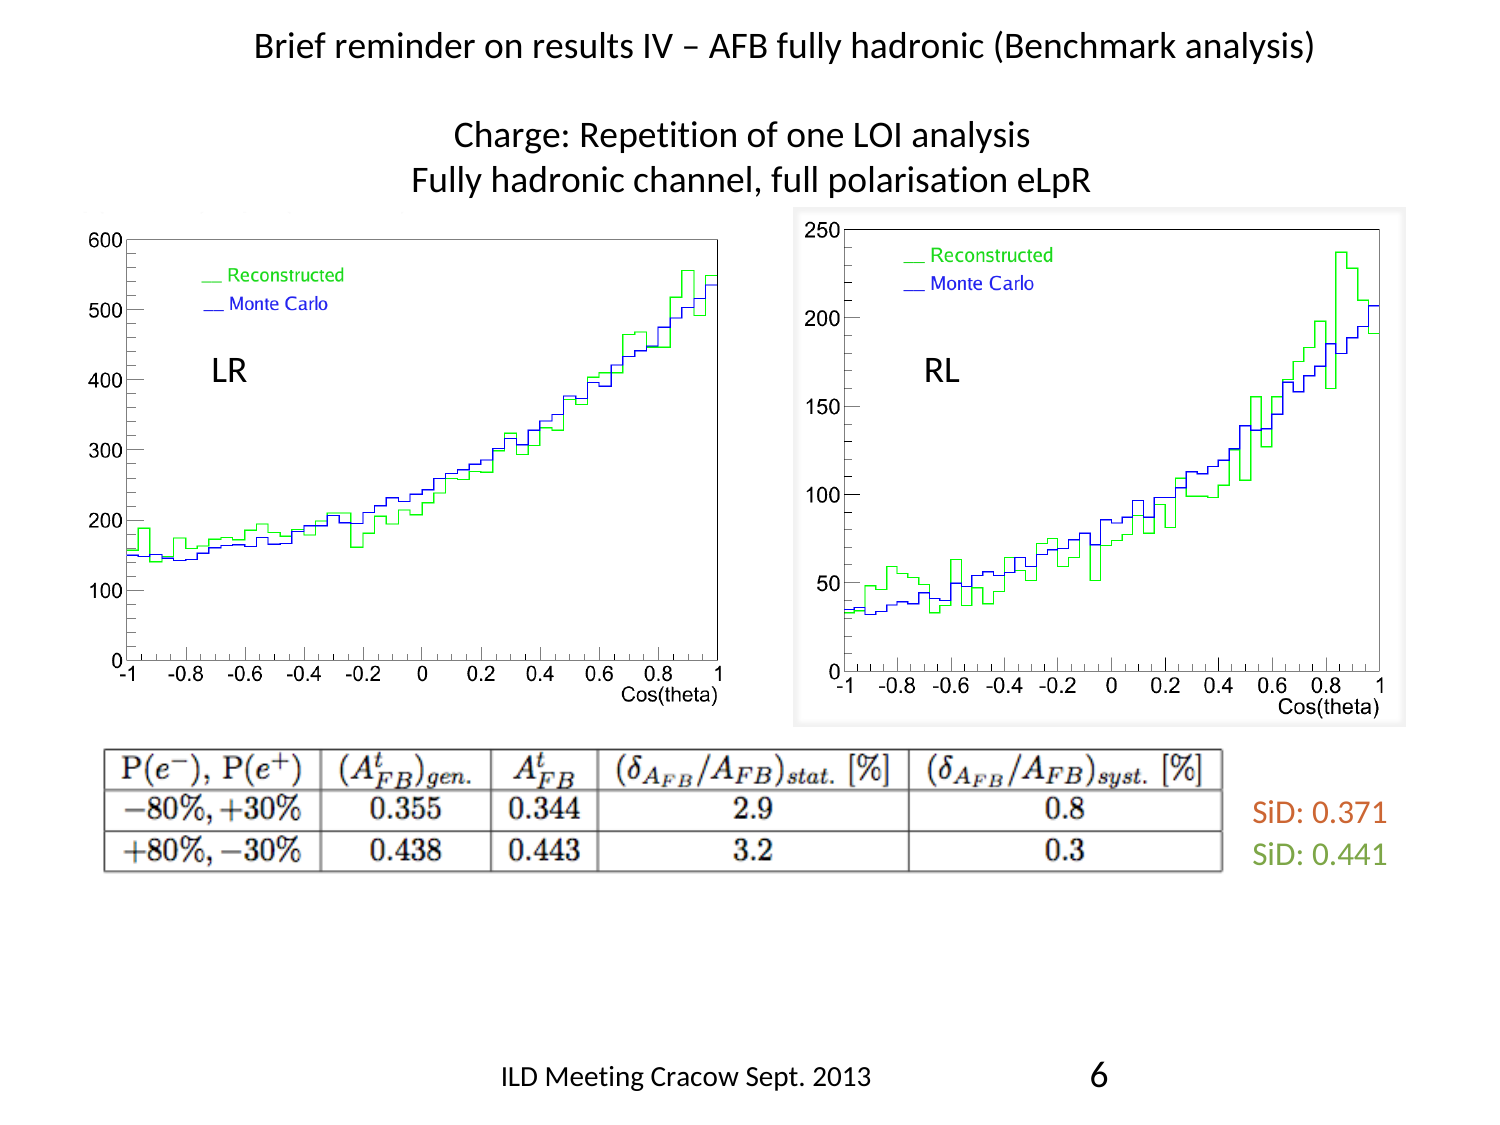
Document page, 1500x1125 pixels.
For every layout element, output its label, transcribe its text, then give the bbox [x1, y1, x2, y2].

text_box Brief reminder on results IV – AFB fully hadronic (Benchmark analysis) [239, 13, 1332, 74]
text_box Charge: Repetition of one LOI analysis Fully hadronic channel, full polarisation eLpR [396, 102, 1108, 208]
picture [69, 207, 1406, 899]
text_box SiD: 0.371 [1237, 782, 1403, 838]
text_box RL [909, 337, 976, 398]
text_box LR [196, 337, 263, 398]
text_box SiD: 0.441 [1237, 838, 1403, 880]
